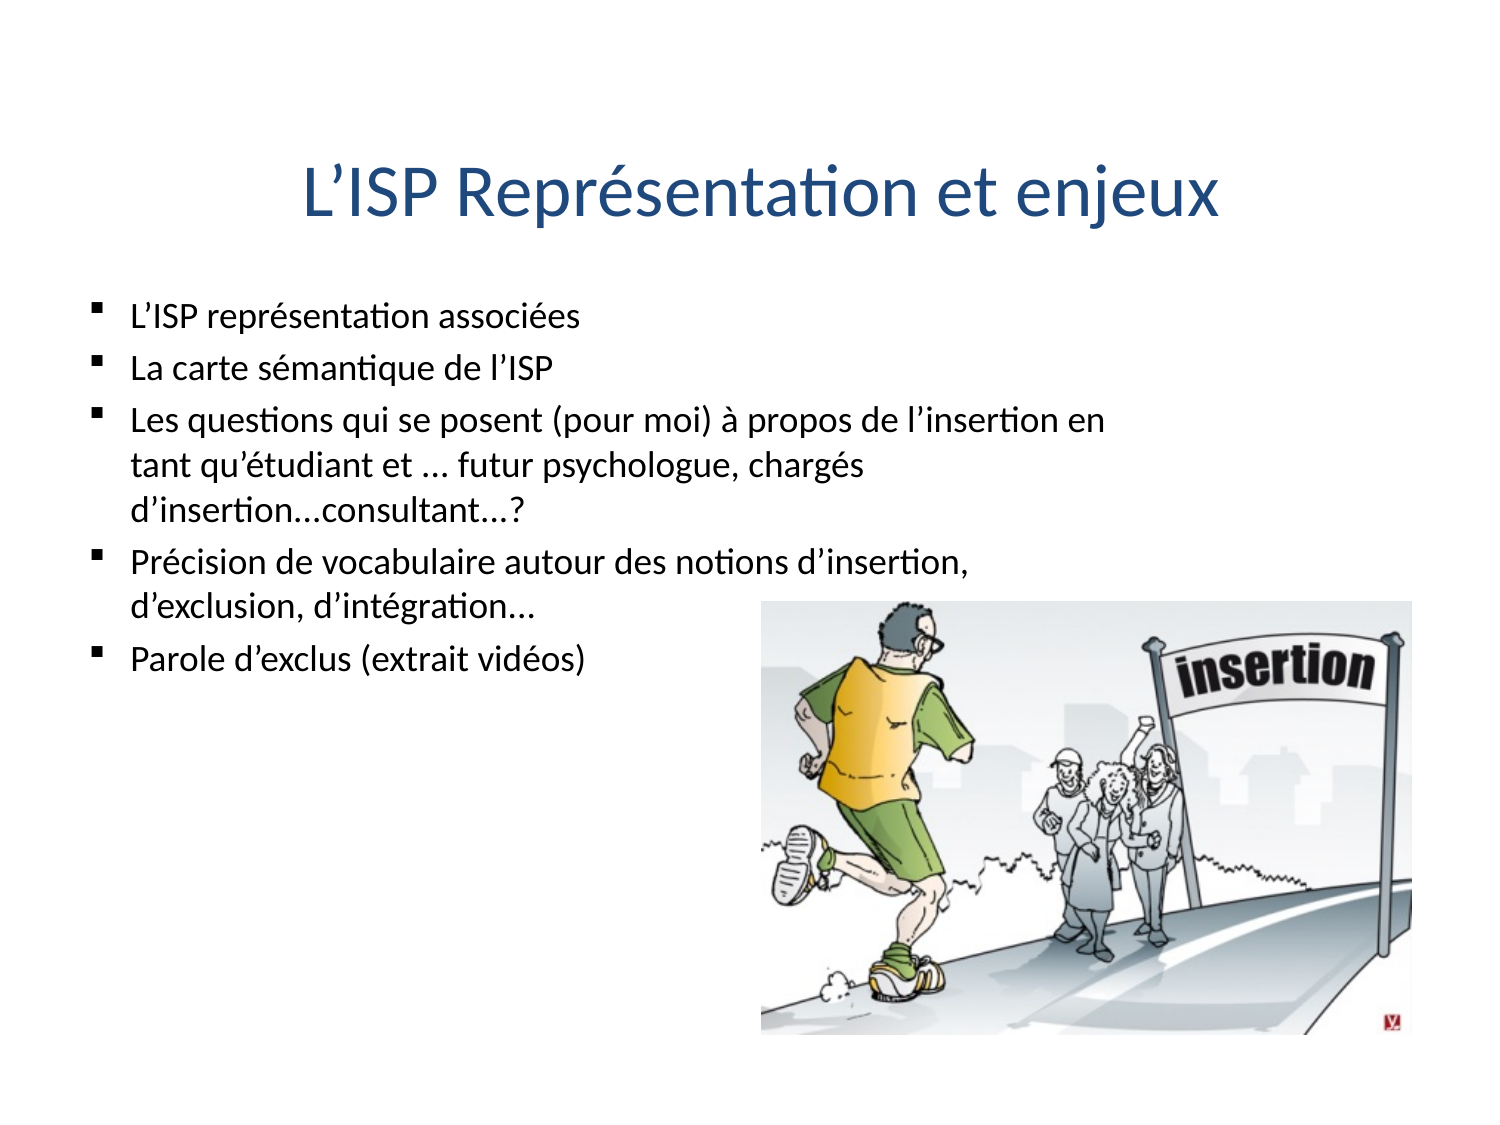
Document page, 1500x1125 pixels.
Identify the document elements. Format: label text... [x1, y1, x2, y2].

subtitle L’ISP représentation associées La carte sémantique de l’ISP Les questions qui se posent (pour moi) à propos de l’insertion en tant qu’étudiant et ... futur psychologue, chargés d’insertion...consultant...? Précision de vocabulaire autour des notions d’insertion, d’exclusion, d’intégration... Parole d’exclus (extrait vidéos) [88, 290, 1139, 787]
title L’ISP Représentation et enjeux [123, 66, 1399, 308]
picture [761, 601, 1412, 1035]
